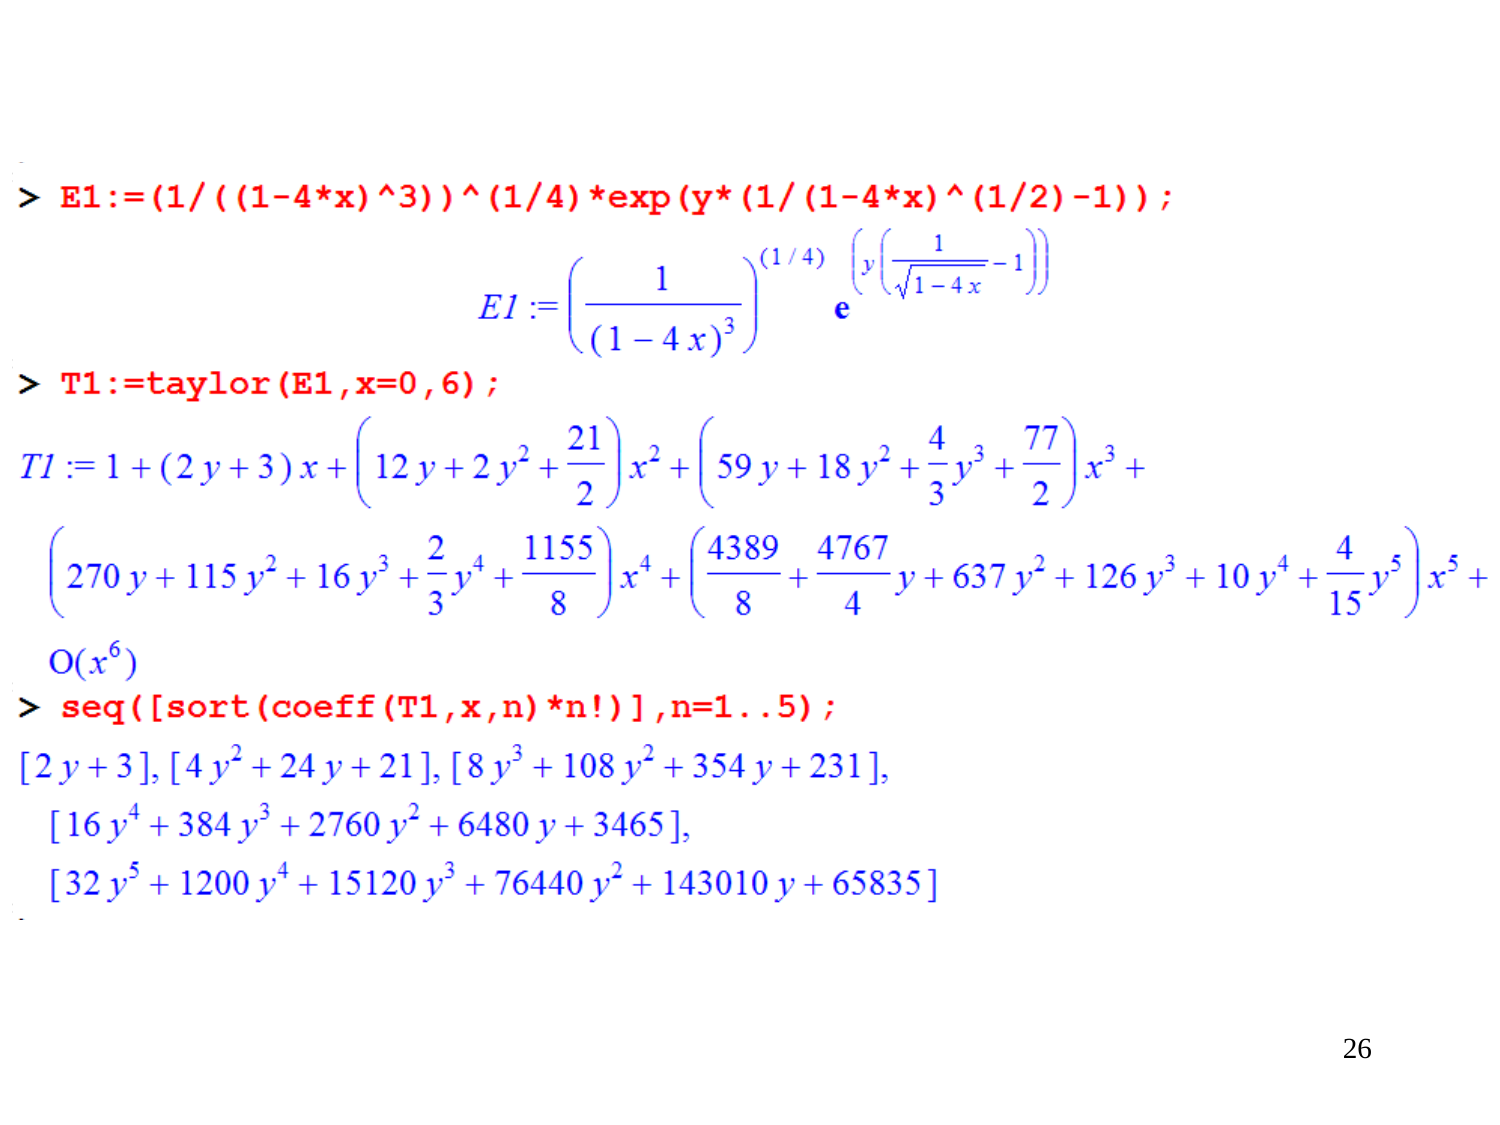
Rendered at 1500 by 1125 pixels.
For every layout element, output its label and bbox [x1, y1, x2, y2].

picture [12, 162, 1500, 920]
